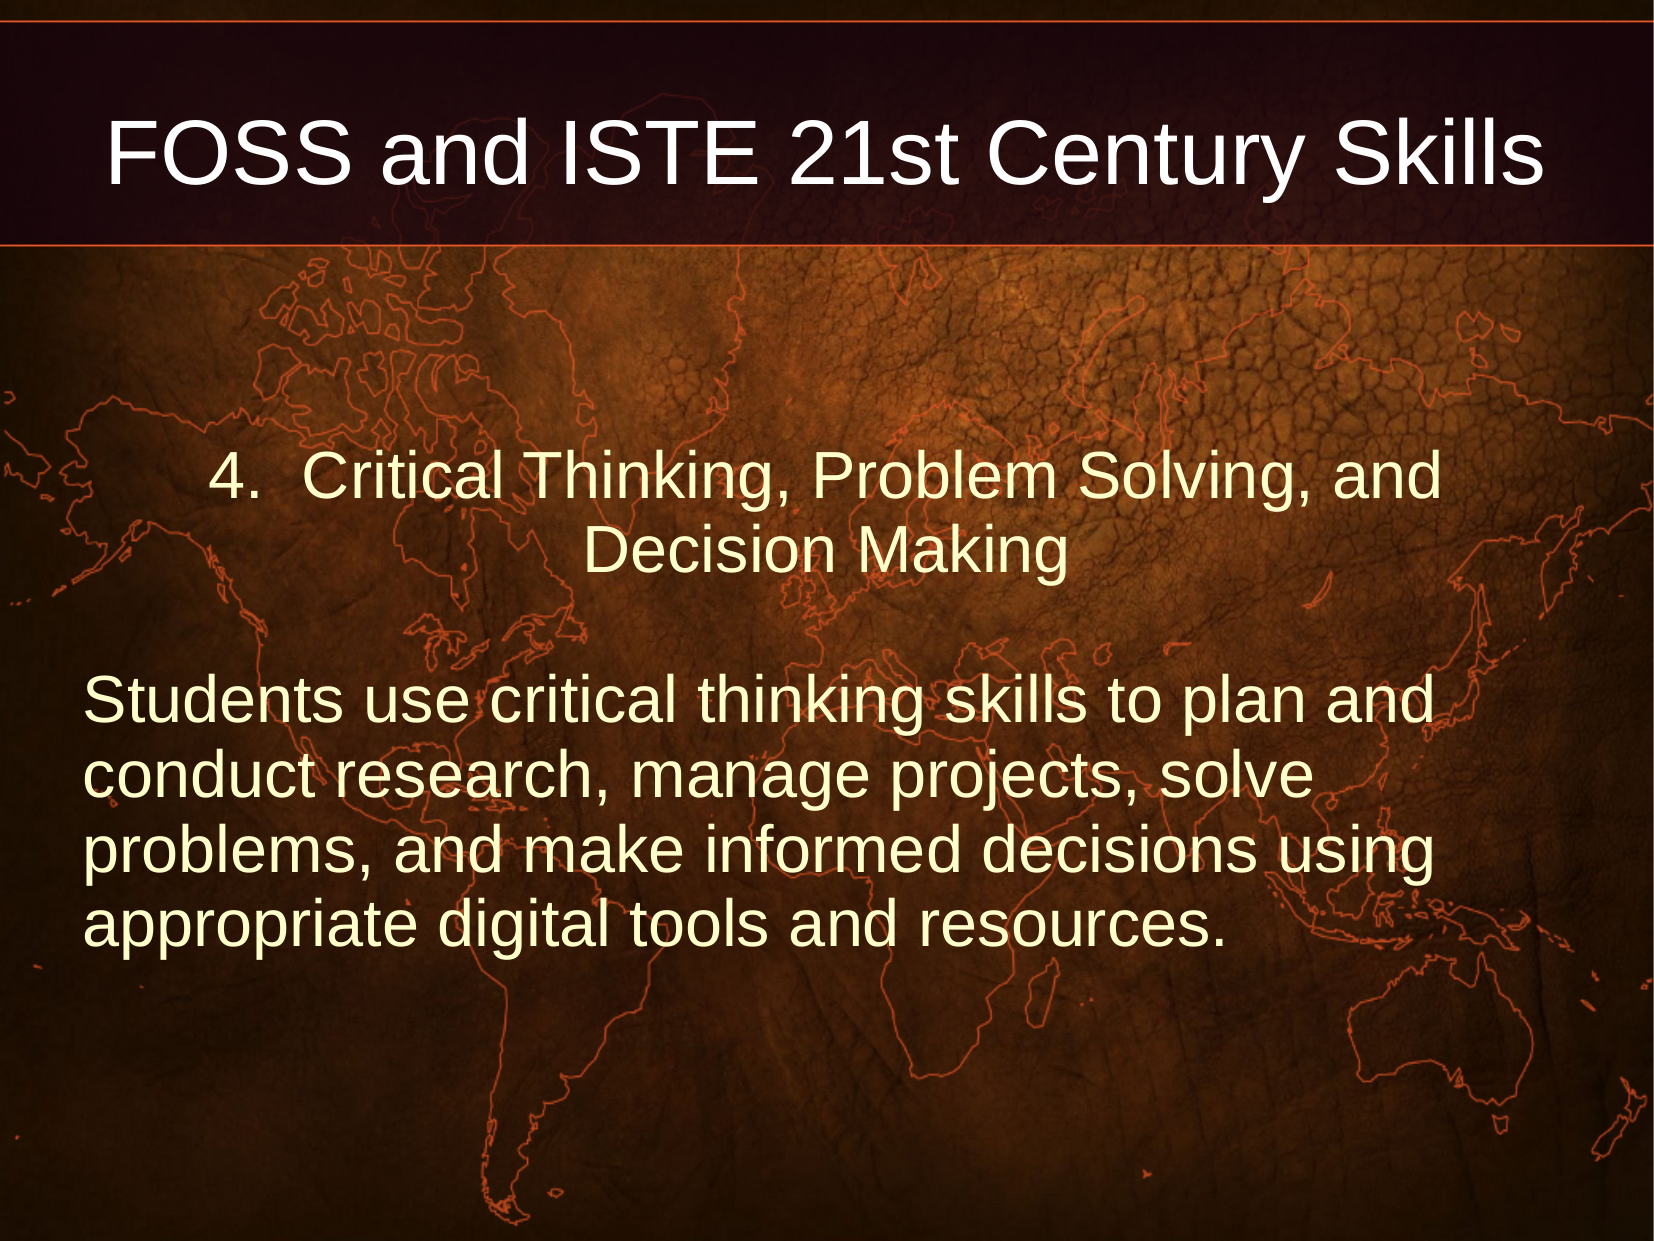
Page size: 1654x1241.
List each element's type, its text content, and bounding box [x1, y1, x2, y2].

subtitle 4. Critical Thinking, Problem Solving, and Decision Making Students use critical thinking skills to plan and conduct research, manage projects, solve problems, and make informed decisions using appropriate digital tools and resources. [82, 297, 1571, 1102]
title FOSS and ISTE 21st Century Skills [82, 49, 1571, 257]
picture [0, 0, 1654, 1241]
